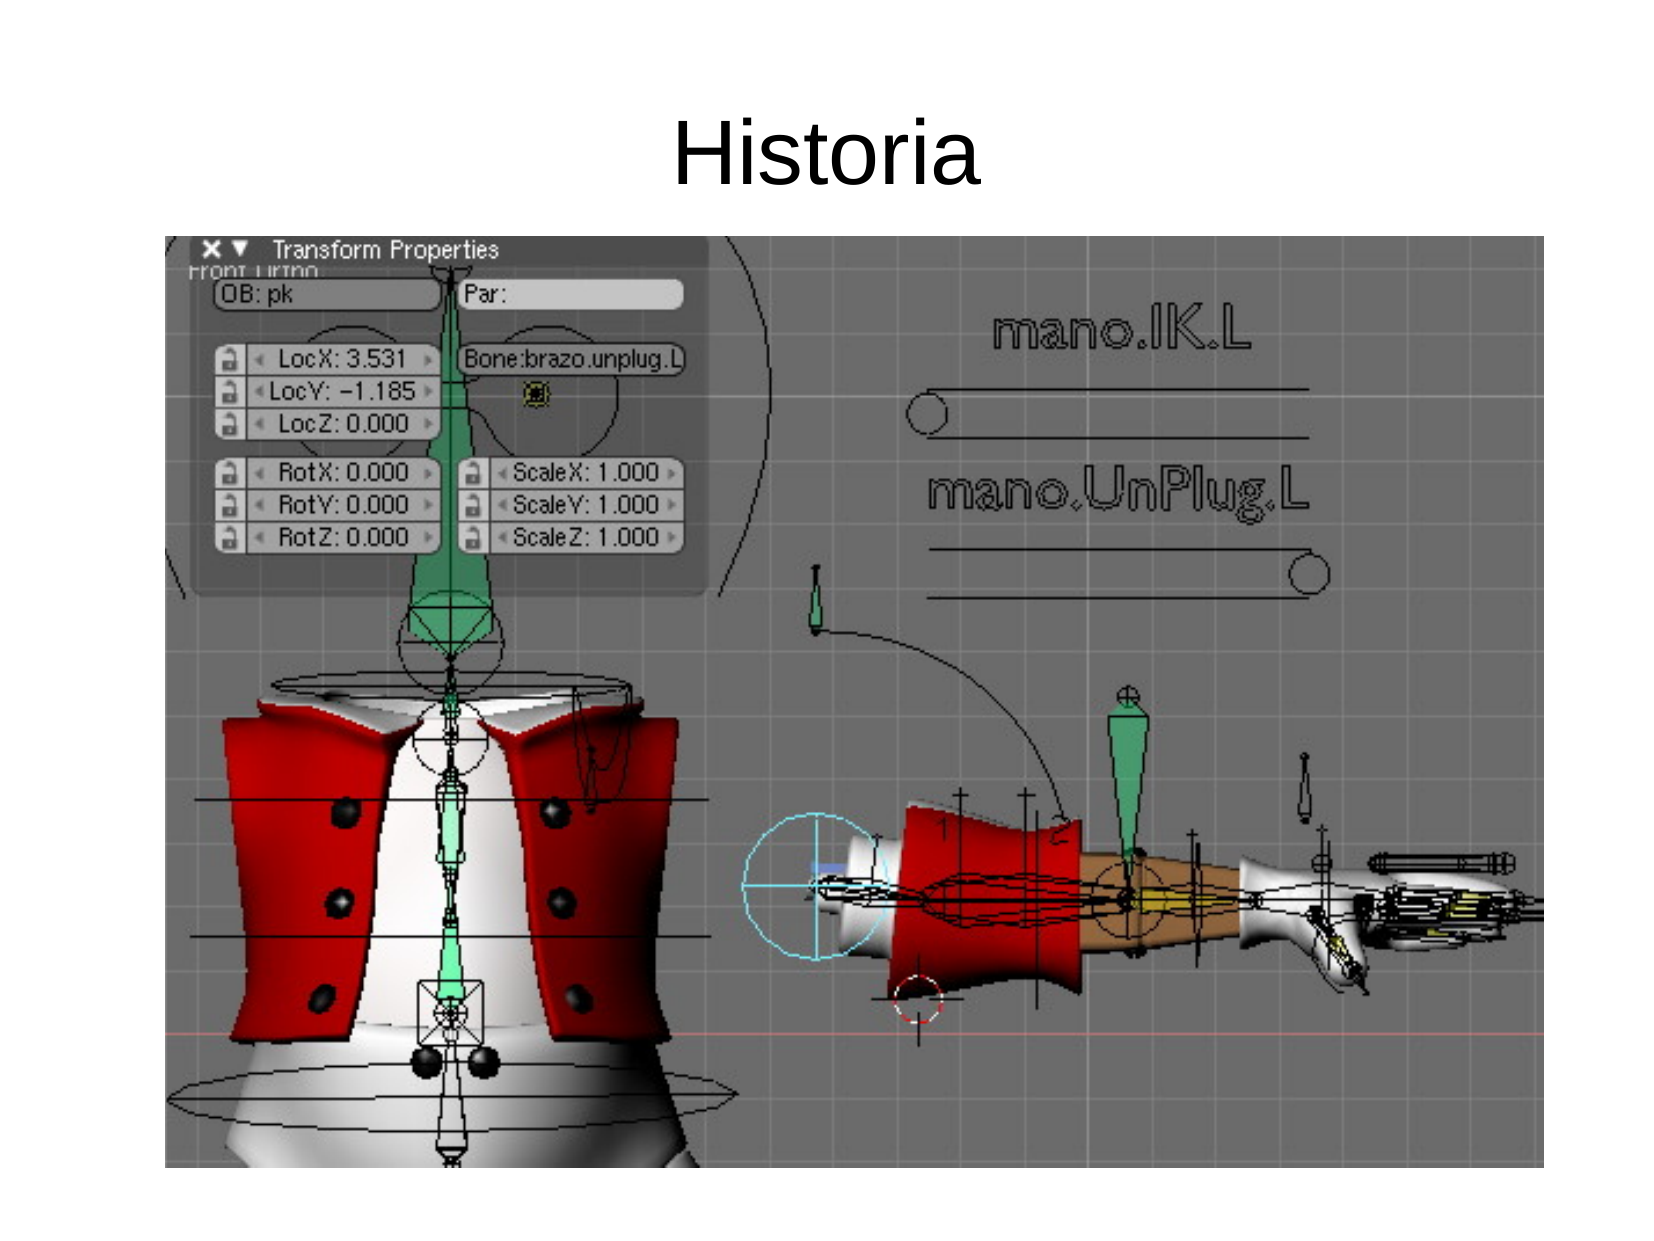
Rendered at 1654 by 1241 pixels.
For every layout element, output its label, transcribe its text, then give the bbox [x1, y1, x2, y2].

title Historia [82, 49, 1571, 257]
picture [165, 236, 1544, 1168]
